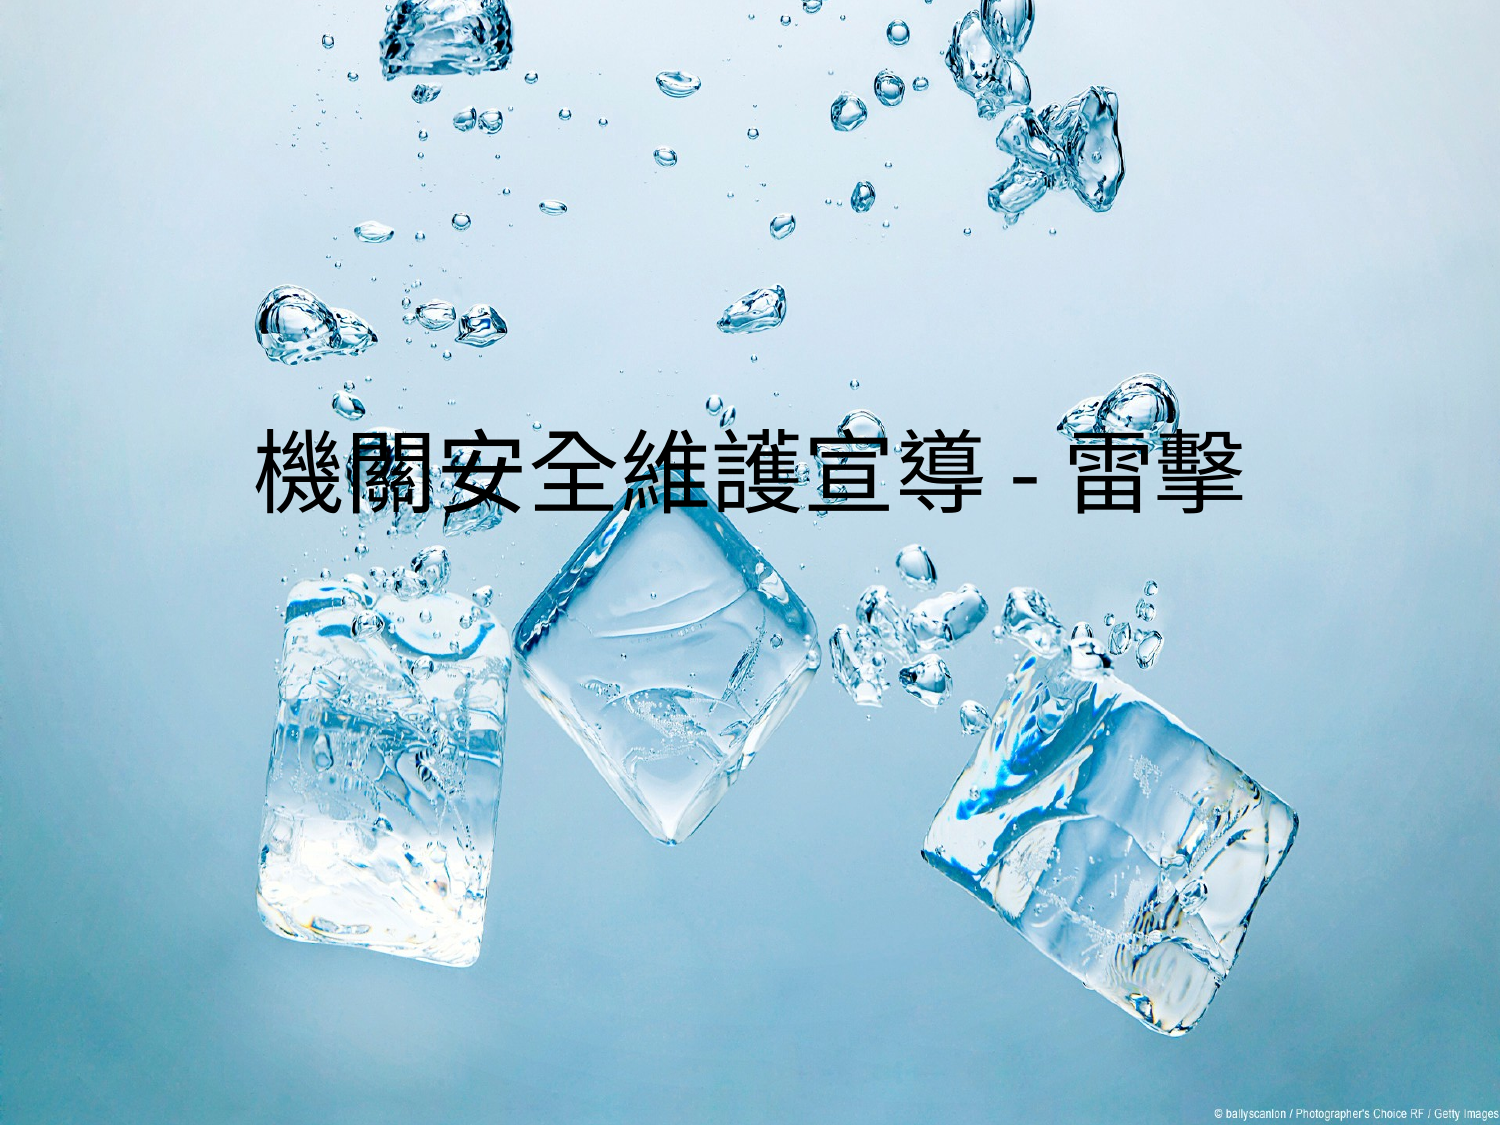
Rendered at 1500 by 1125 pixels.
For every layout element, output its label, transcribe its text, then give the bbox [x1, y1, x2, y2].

title 機關安全維護宣導-雷擊 [112, 349, 1388, 591]
picture [0, 0, 1500, 1125]
